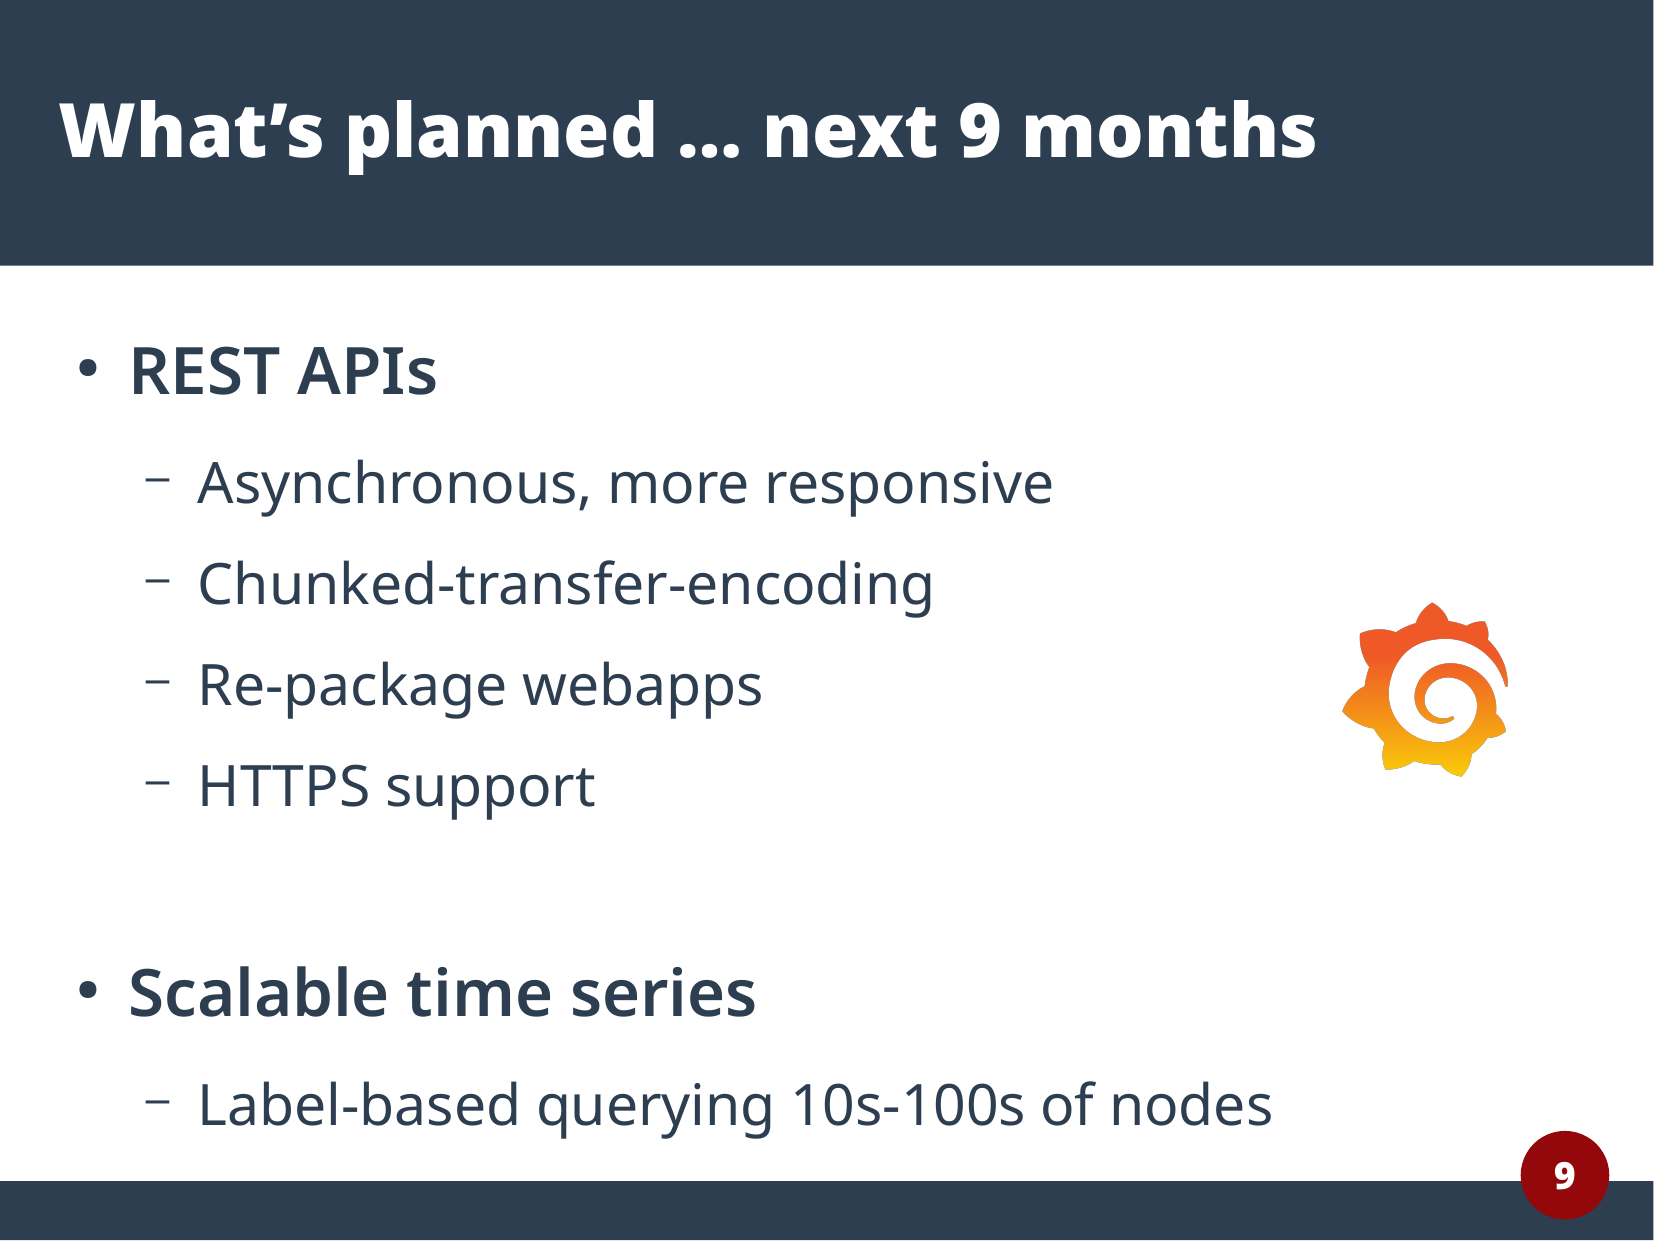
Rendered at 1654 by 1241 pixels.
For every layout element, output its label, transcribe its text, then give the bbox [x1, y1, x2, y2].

list REST APIs Asynchronous, more responsive Chunked-transfer-encoding Re-package webapps HTTPS support Scalable time series Label-based querying 10s-100s of nodes [59, 324, 1595, 1152]
picture [1338, 602, 1512, 777]
title What’s planned … next 9 months [59, 49, 1595, 207]
